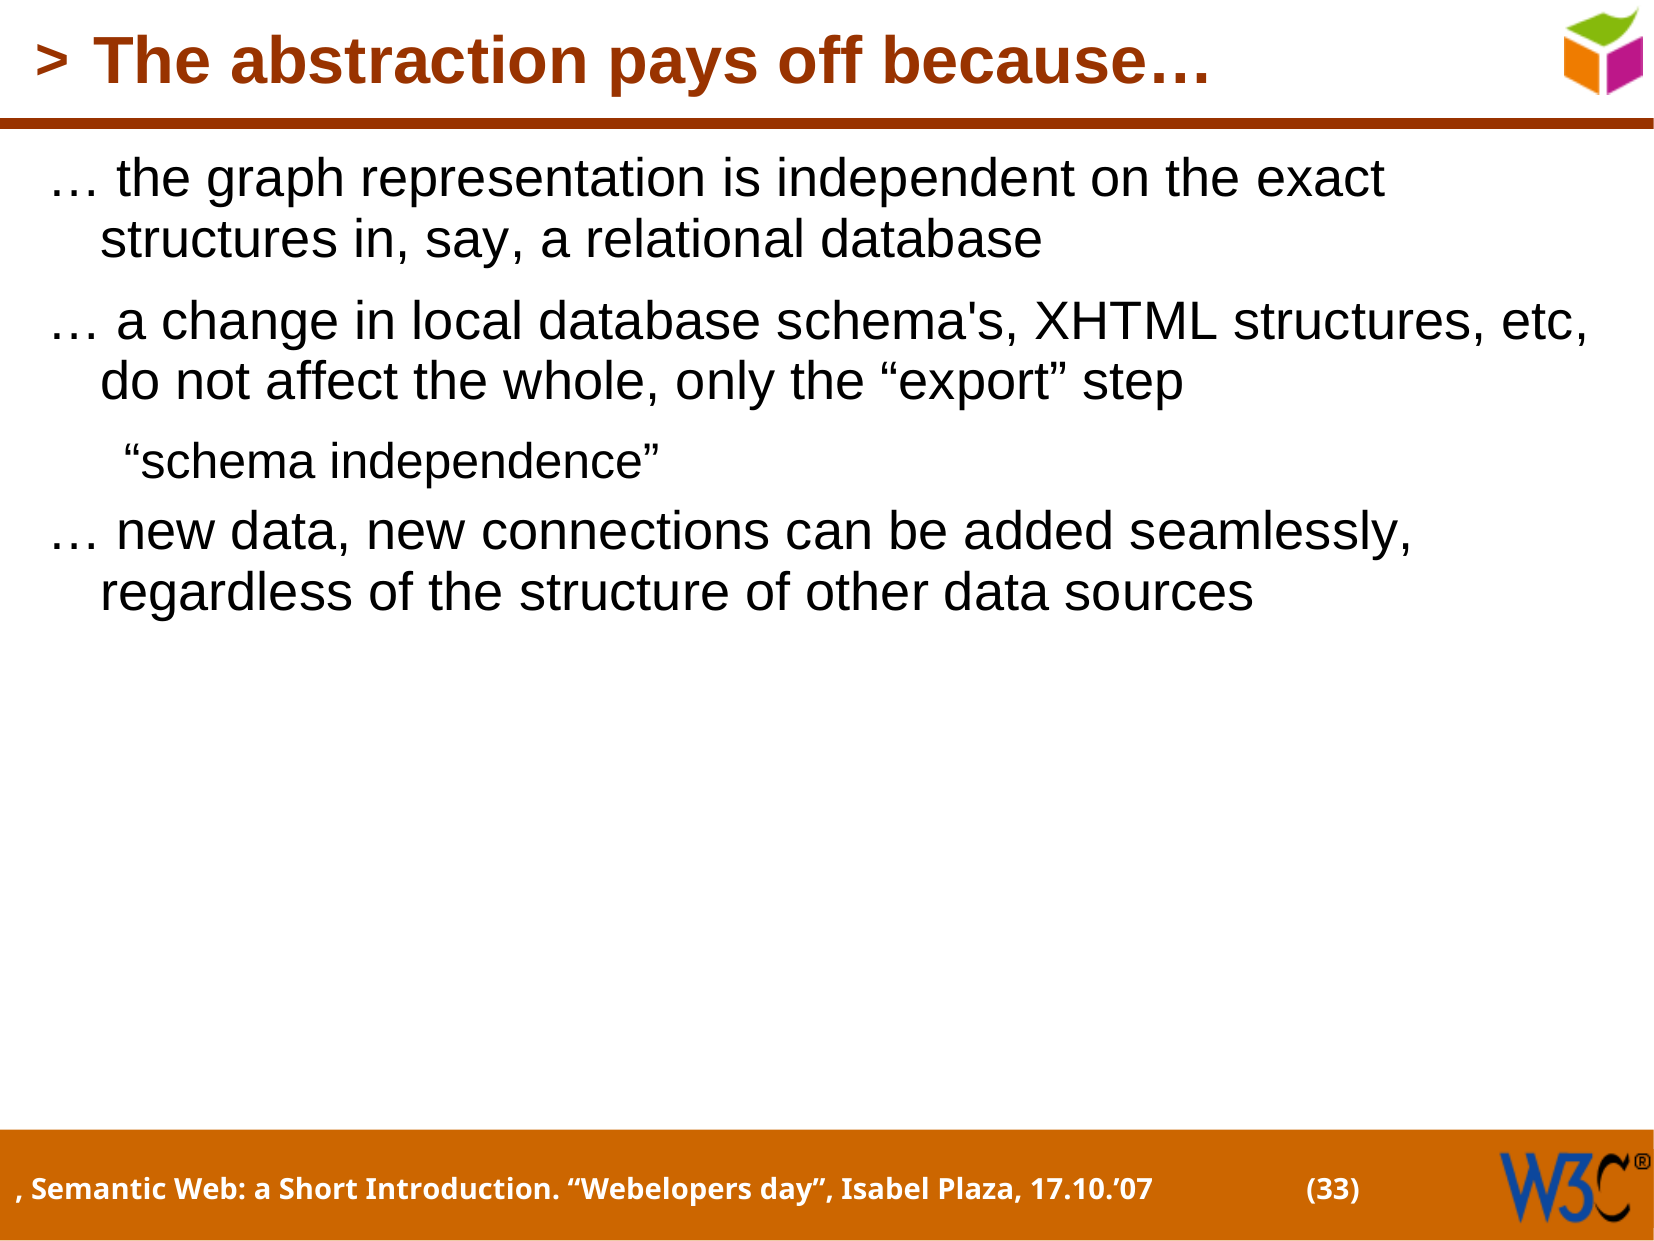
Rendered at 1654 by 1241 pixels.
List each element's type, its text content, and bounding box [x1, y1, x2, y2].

list … the graph representation is independent on the exact structures in, say, a relational database … a change in local database schema's, XHTML structures, etc, do not affect the whole, only the “export” step “schema independence” … new data, new connections can be added seamlessly, regardless of the structure of other data sources [29, 147, 1624, 1119]
title The abstraction pays off because… [93, 0, 1493, 119]
picture [1495, 1149, 1654, 1228]
picture [1564, 5, 1643, 95]
